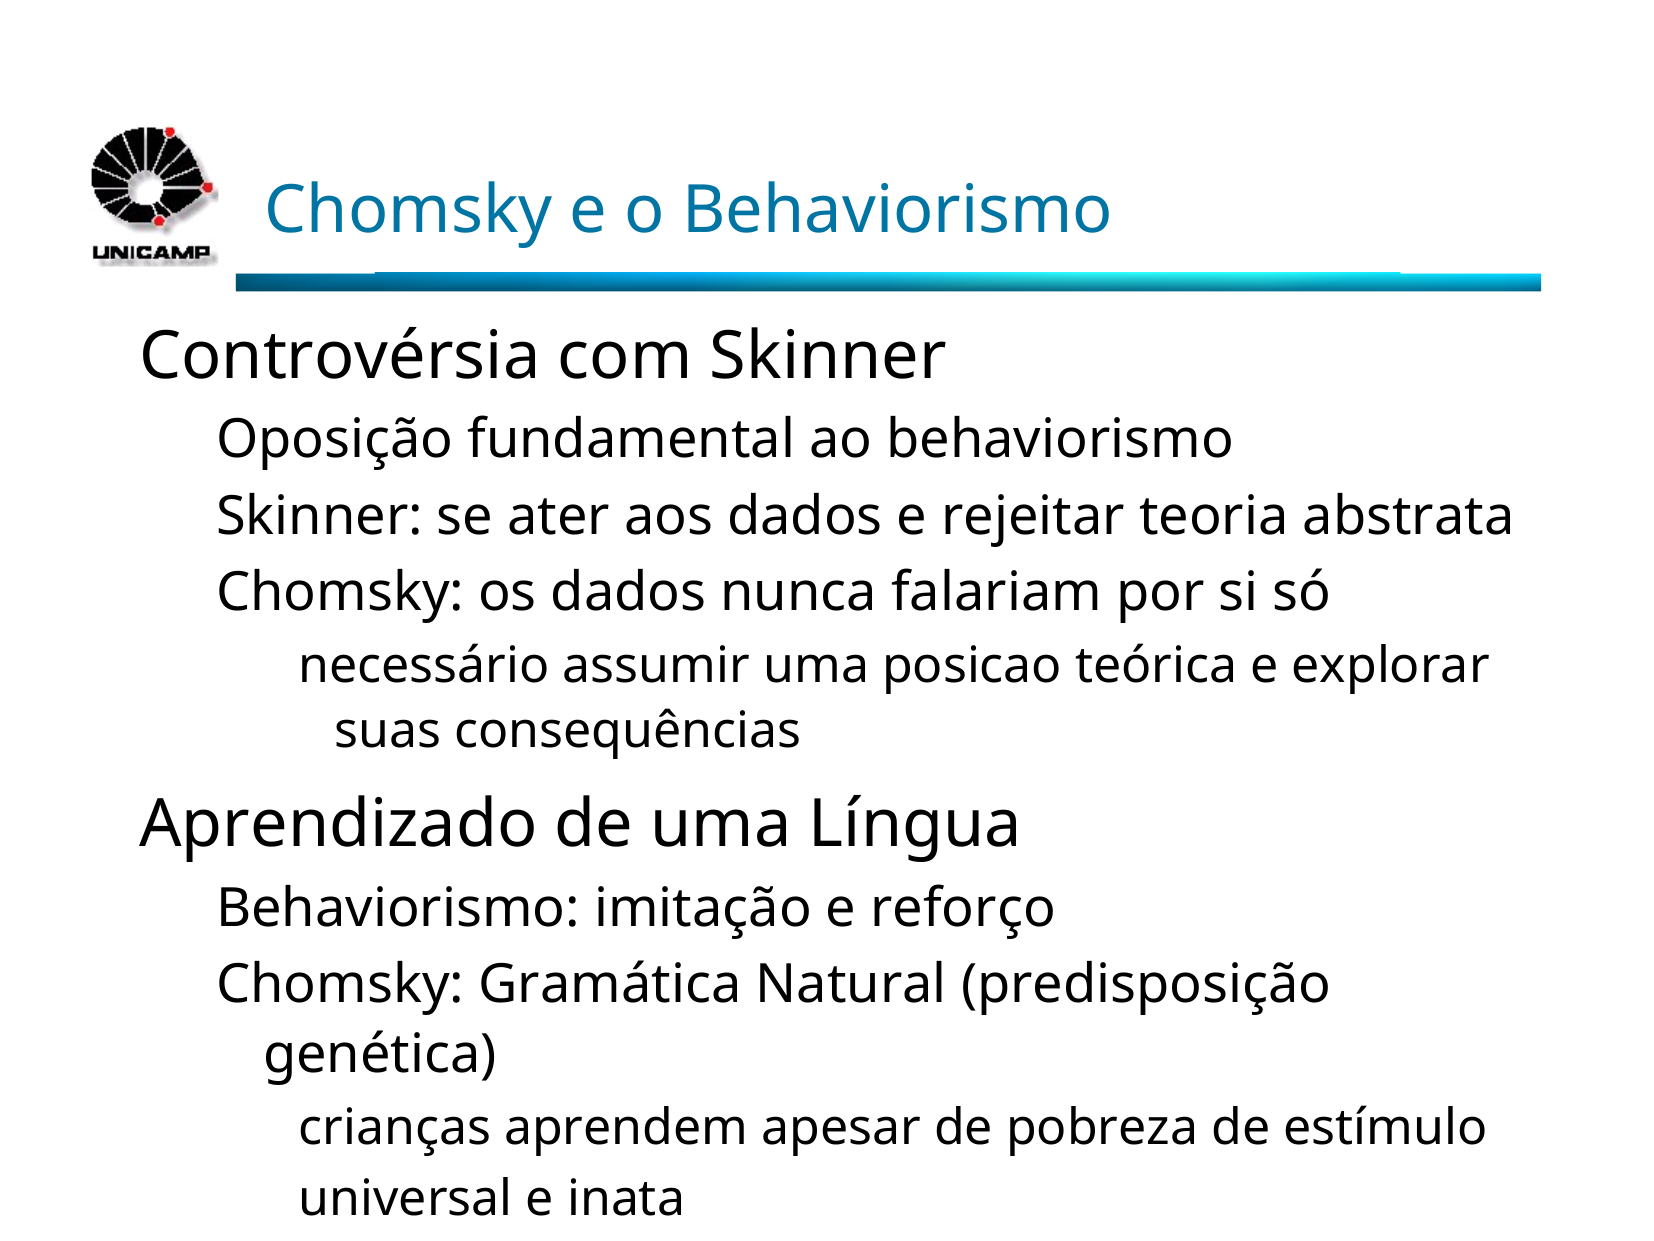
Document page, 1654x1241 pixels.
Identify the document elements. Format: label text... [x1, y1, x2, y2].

picture [125, 272, 1654, 295]
list Controvérsia com Skinner Oposição fundamental ao behaviorismo Skinner: se ater aos dados e rejeitar teoria abstrata Chomsky: os dados nunca falariam por si só necessário assumir uma posicao teórica e explorar suas consequências Aprendizado de uma Língua Behaviorismo: imitação e reforço Chomsky: Gramática Natural (predisposição genética) crianças aprendem apesar de pobreza de estímulo universal e inata [121, 309, 1534, 1182]
title Chomsky e o Behaviorismo [264, 42, 1534, 250]
